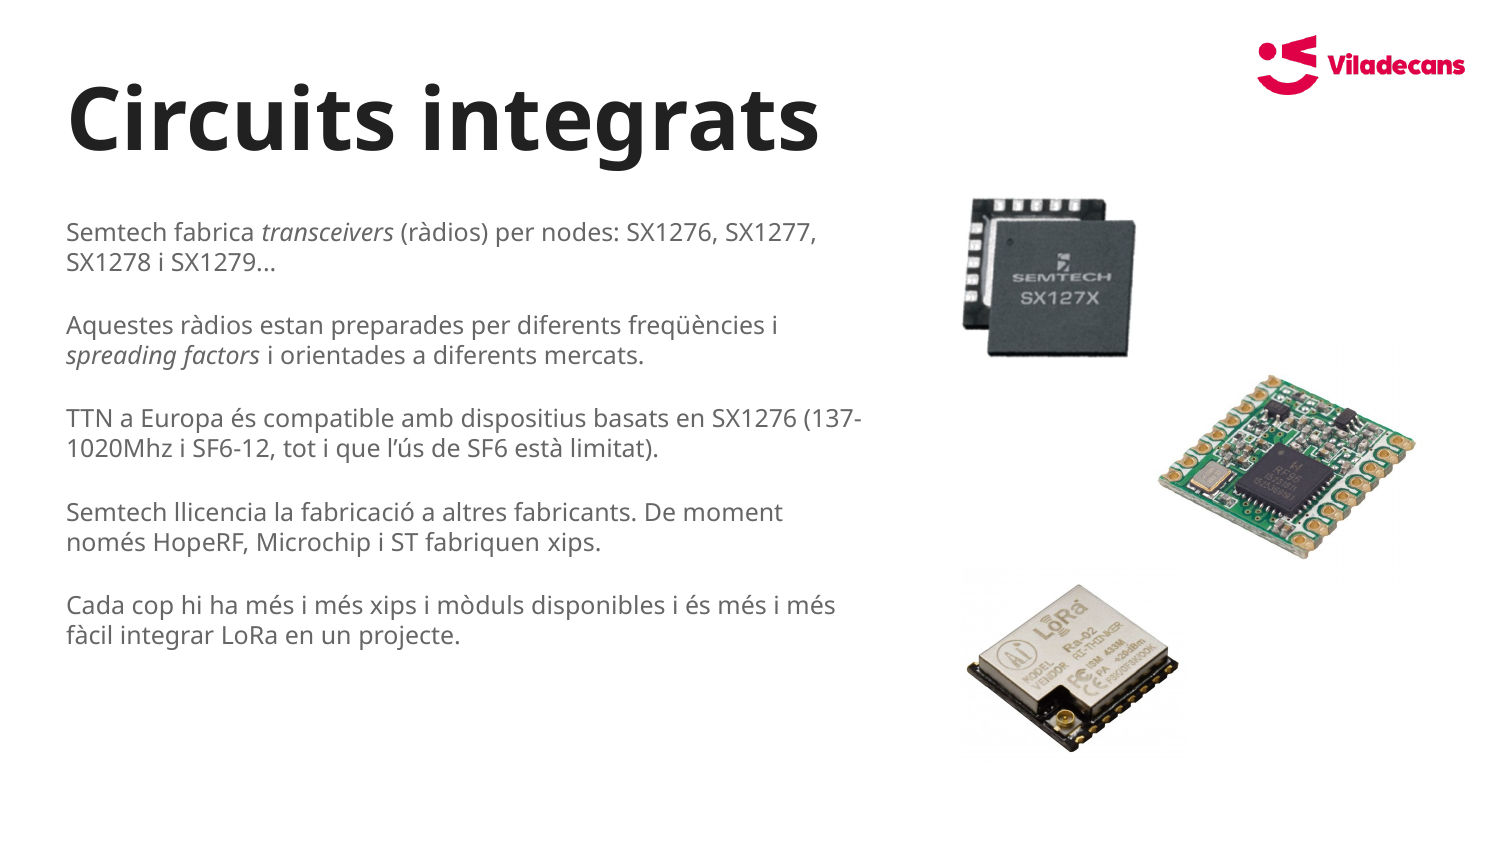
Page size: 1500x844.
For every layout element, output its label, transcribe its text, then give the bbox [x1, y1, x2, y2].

list Semtech fabrica transceivers (ràdios) per nodes: SX1276, SX1277, SX1278 i SX1279... Aquestes ràdios estan preparades per diferents freqüències i spreading factors i orientades a diferents mercats. TTN a Europa és compatible amb dispositius basats en SX1276 (137-1020Mhz i SF6-12, tot i que l’ús de SF6 està limitat). Semtech llicencia la fabricació a altres fabricants. De moment només HopeRF, Microchip i ST fabriquen xips. Cada cop hi ha més i més xips i mòduls disponibles i és més i més fàcil integrar LoRa en un projecte. [51, 201, 883, 750]
title Circuits integrats [51, 48, 1449, 180]
picture [924, 161, 1449, 764]
picture [1257, 35, 1465, 95]
